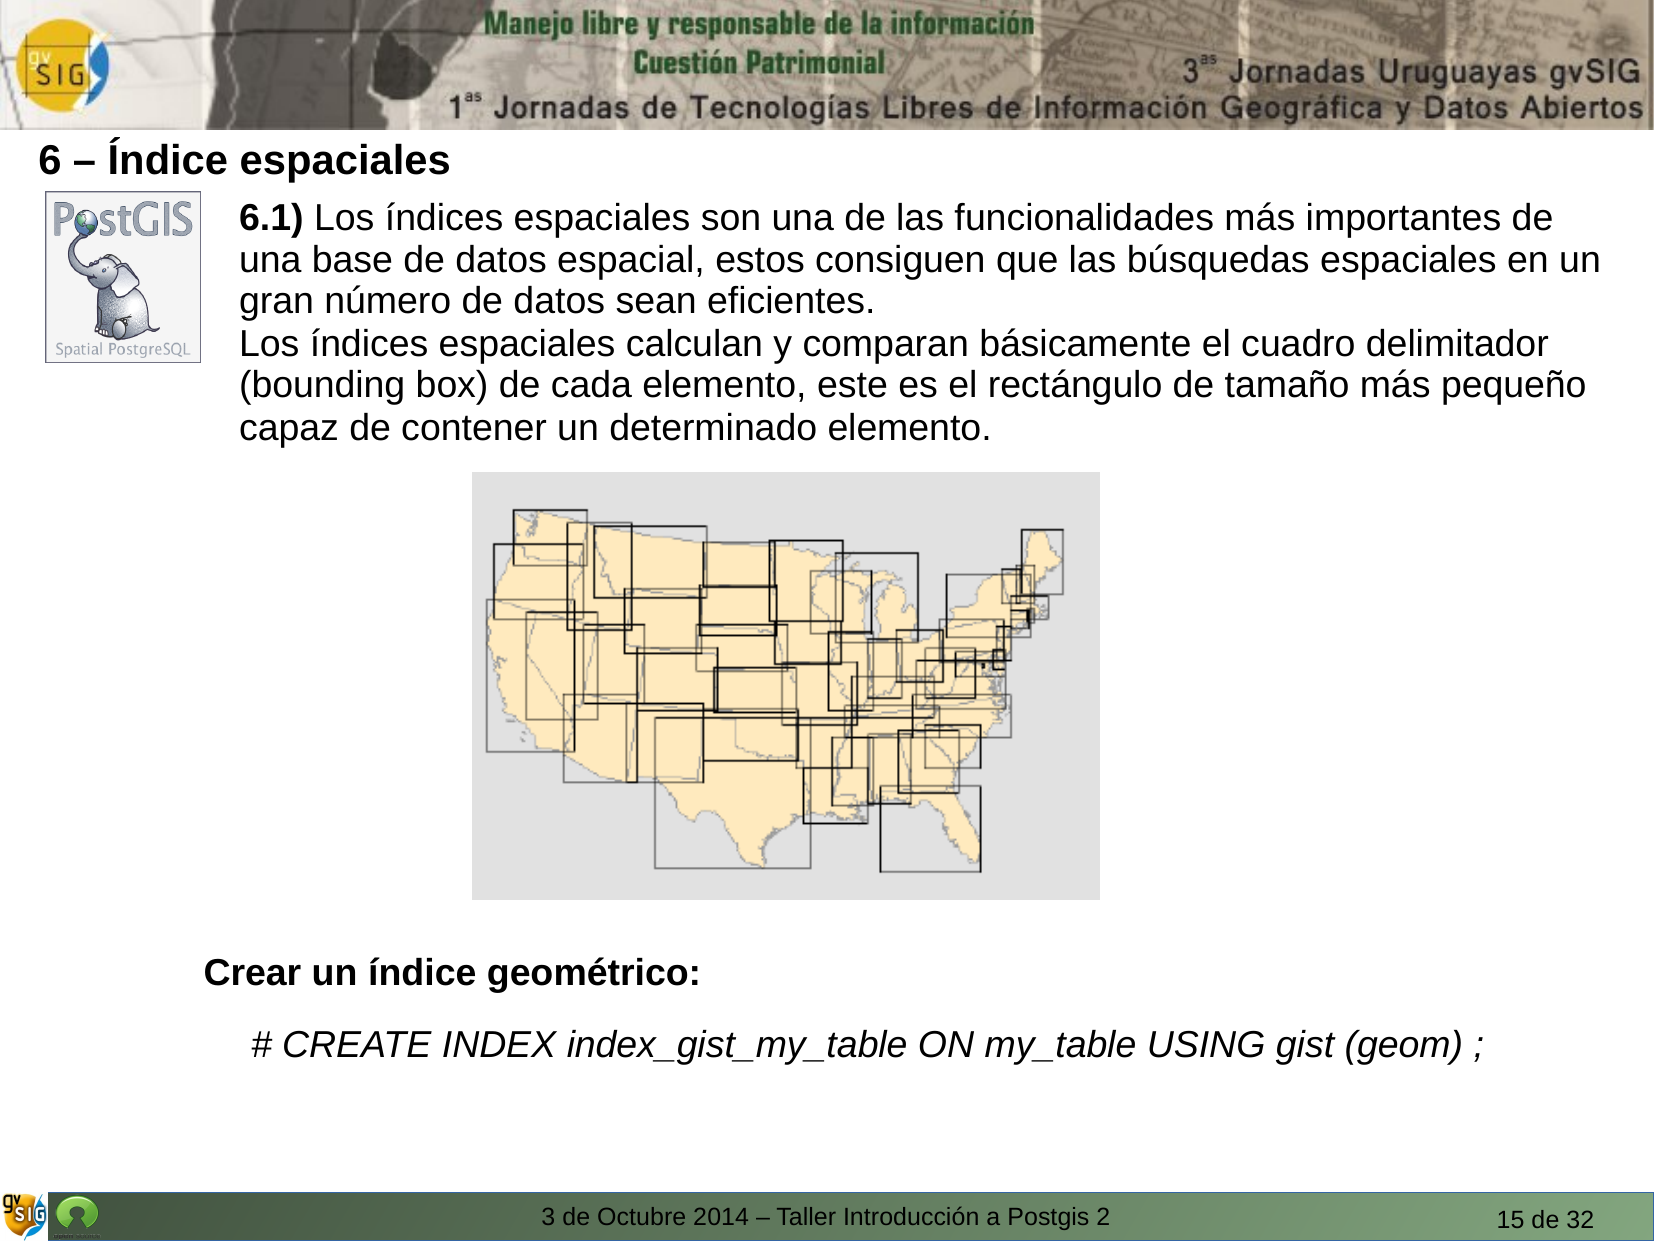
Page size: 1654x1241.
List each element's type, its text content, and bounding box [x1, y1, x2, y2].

text_box # CREATE INDEX index_gist_my_table ON my_table USING gist (geom) ; [236, 1015, 1607, 1105]
text_box 6 – Índice espaciales [23, 129, 1630, 192]
picture [0, 1192, 107, 1241]
picture [405, 326, 1249, 909]
text_box Crear un índice geométrico: [188, 944, 1583, 1170]
text_box 6.1) Los índices espaciales son una de las funcionalidades más importantes de una base de datos espacial, estos consiguen que las búsquedas espaciales en un gran número de datos sean eficientes. Los índices espaciales calculan y comparan básicamente el cuadro delimitador (bounding box) de cada elemento, este es el rectángulo de tamaño más pequeño capaz de contener un determinado elemento. [224, 188, 1619, 582]
picture [45, 191, 201, 363]
text_box <número> de 32 [1481, 1198, 1654, 1241]
text_box 3 de Octubre 2014 – Taller Introducción a Postgis 2 [107, 1192, 1654, 1241]
picture [0, 0, 1654, 130]
